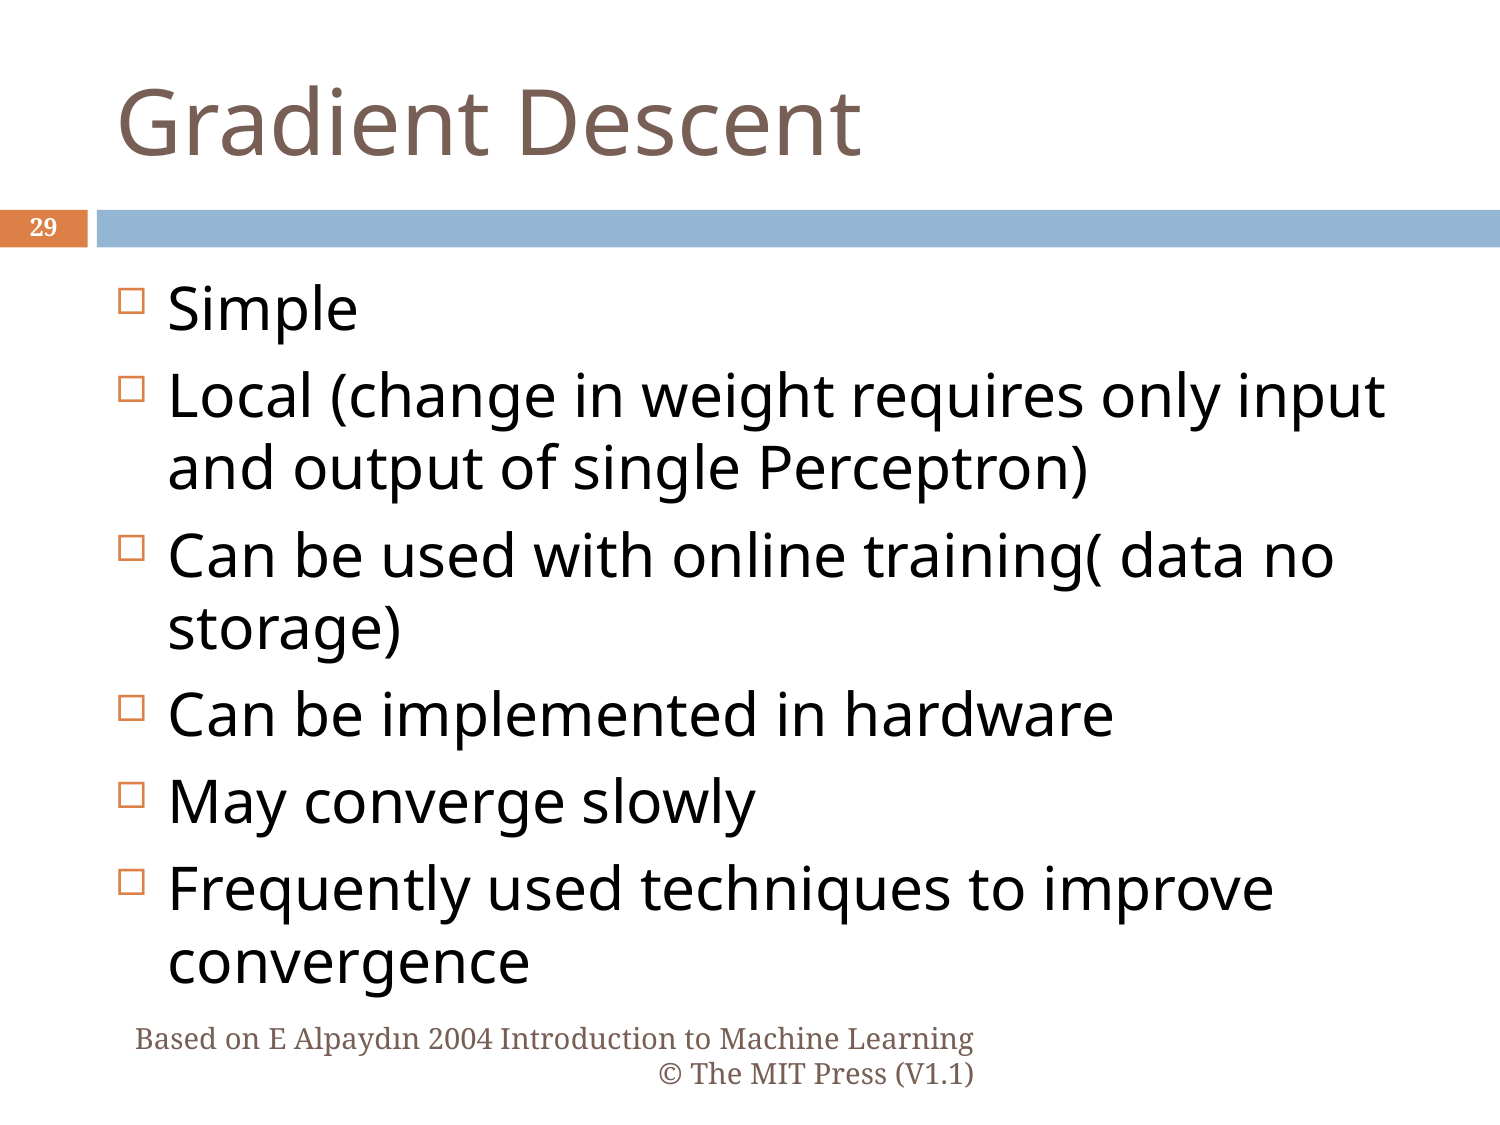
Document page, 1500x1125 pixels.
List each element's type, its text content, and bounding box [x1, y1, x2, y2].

text_box Based on E Alpaydın 2004 Introduction to Machine Learning © The MIT Press (V1.1) [99, 1025, 990, 1085]
text_box <number> [0, 208, 88, 249]
list Simple Local (change in weight requires only input and output of single Perceptron) Can be used with online training( data no storage) Can be implemented in hardware May converge slowly Frequently used techniques to improve convergence [100, 262, 1438, 1125]
title Gradient Descent [100, 37, 1438, 201]
